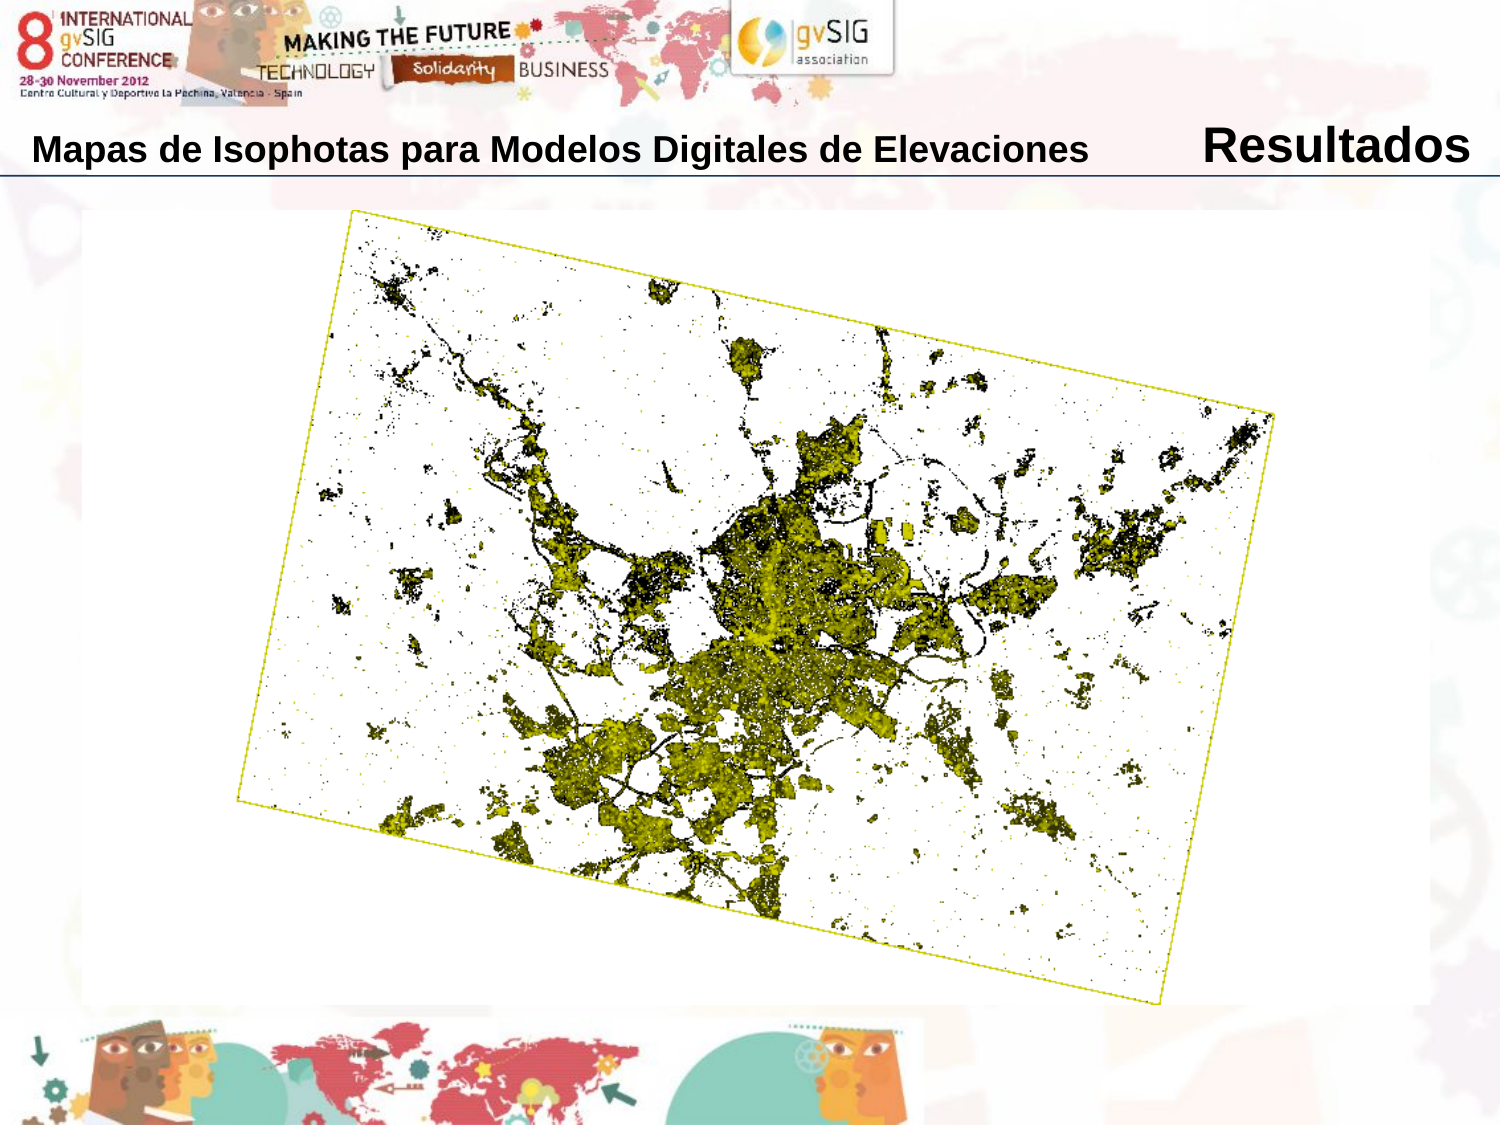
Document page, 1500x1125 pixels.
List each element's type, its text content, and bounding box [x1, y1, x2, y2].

picture [0, 0, 1500, 175]
picture [0, 177, 1500, 1125]
text_box Mapas de Isophotas para Modelos Digitales de Elevaciones [16, 117, 1106, 177]
text_box Resultados [1187, 177, 1487, 181]
text_box Resultados [1187, 105, 1487, 175]
